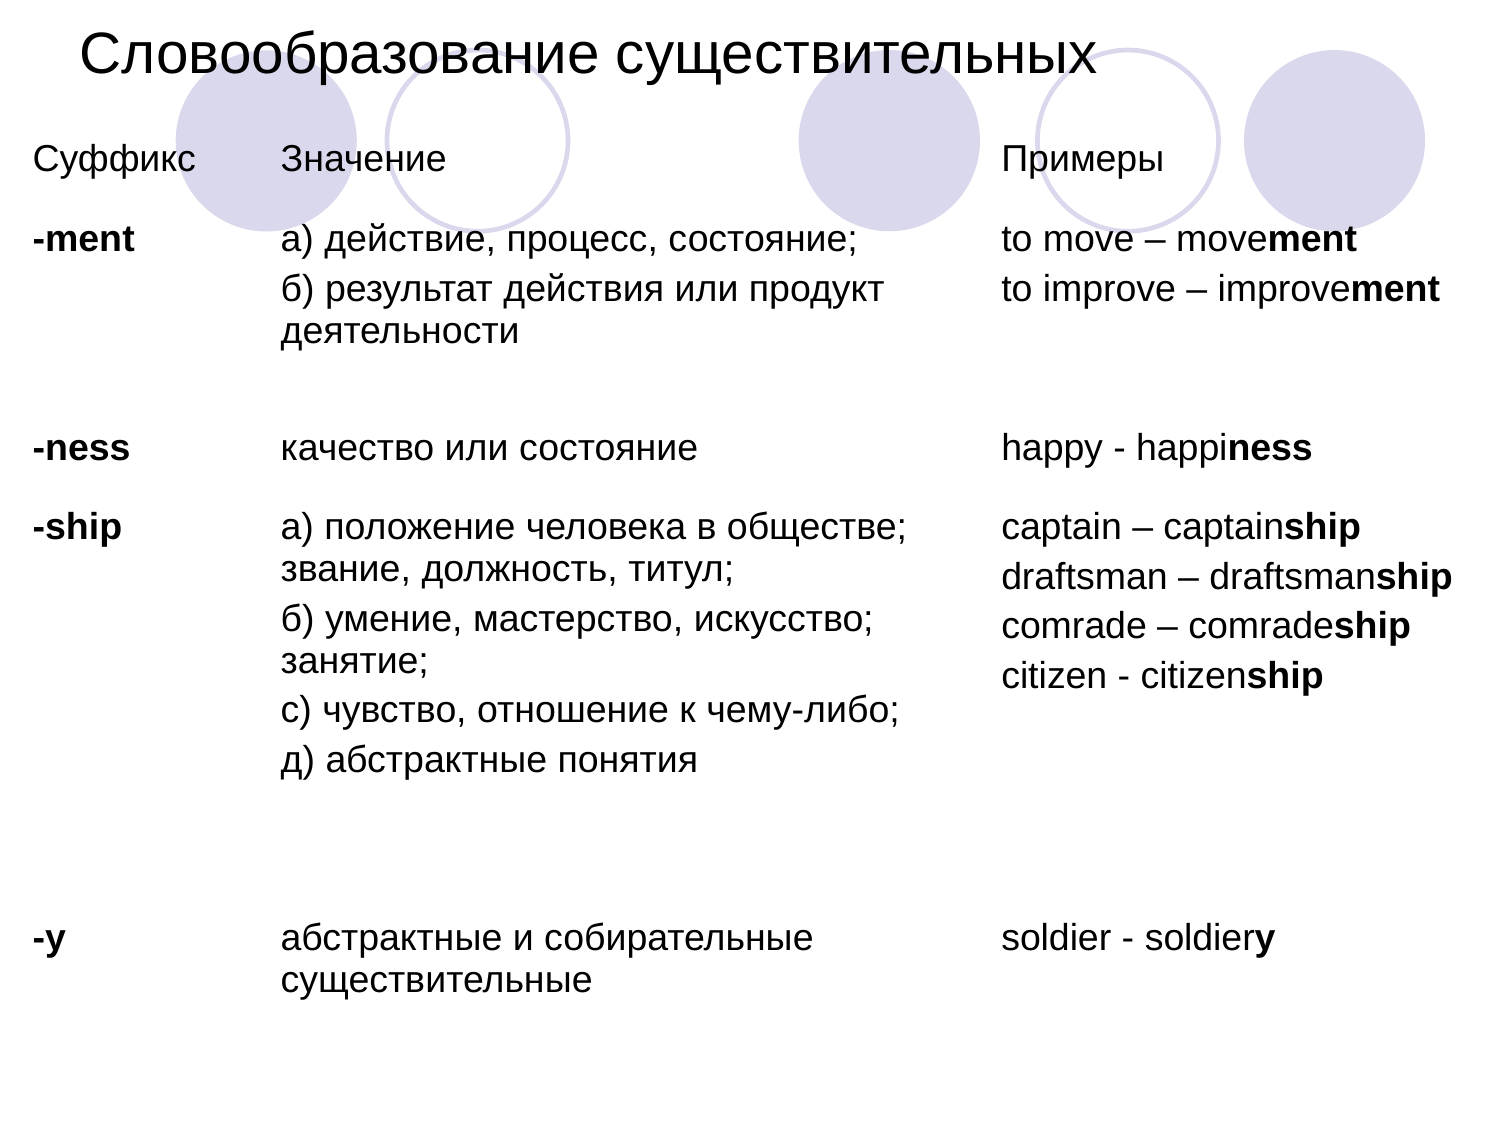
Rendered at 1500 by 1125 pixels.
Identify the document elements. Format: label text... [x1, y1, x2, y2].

table_cell -ness [18, 419, 266, 498]
table_header Примеры [986, 130, 1471, 210]
table_cell -ment [18, 210, 266, 419]
table_cell a) действие, процесс, состояние; б) результат действия или продукт деятельности [266, 210, 986, 419]
table_header Суффикс [18, 130, 266, 210]
title Словообразование существительных [64, 0, 1415, 91]
table_cell абстрактные и собирательные существительные [266, 909, 986, 1047]
table_cell hарру - happiness [986, 419, 1471, 498]
table_cell качество или состояние [266, 419, 986, 498]
table_cell а) положение человека в обществе; звание, должность, титул; б) умение, мастерство, искусство; занятие; с) чувство, отношение к чему-либо; д) абстрактные понятия [266, 498, 986, 909]
table_cell -ship [18, 498, 266, 909]
table_cell captain – captainship draftsman – draftsmanship comrade – comradeship citizen - citizenship [986, 498, 1471, 909]
table_cell -y [18, 909, 266, 1047]
table_header Значение [266, 130, 986, 210]
table_cell soldier - soldiery [986, 909, 1471, 1047]
table_cell to move – movement to improve – improvement [986, 210, 1471, 419]
